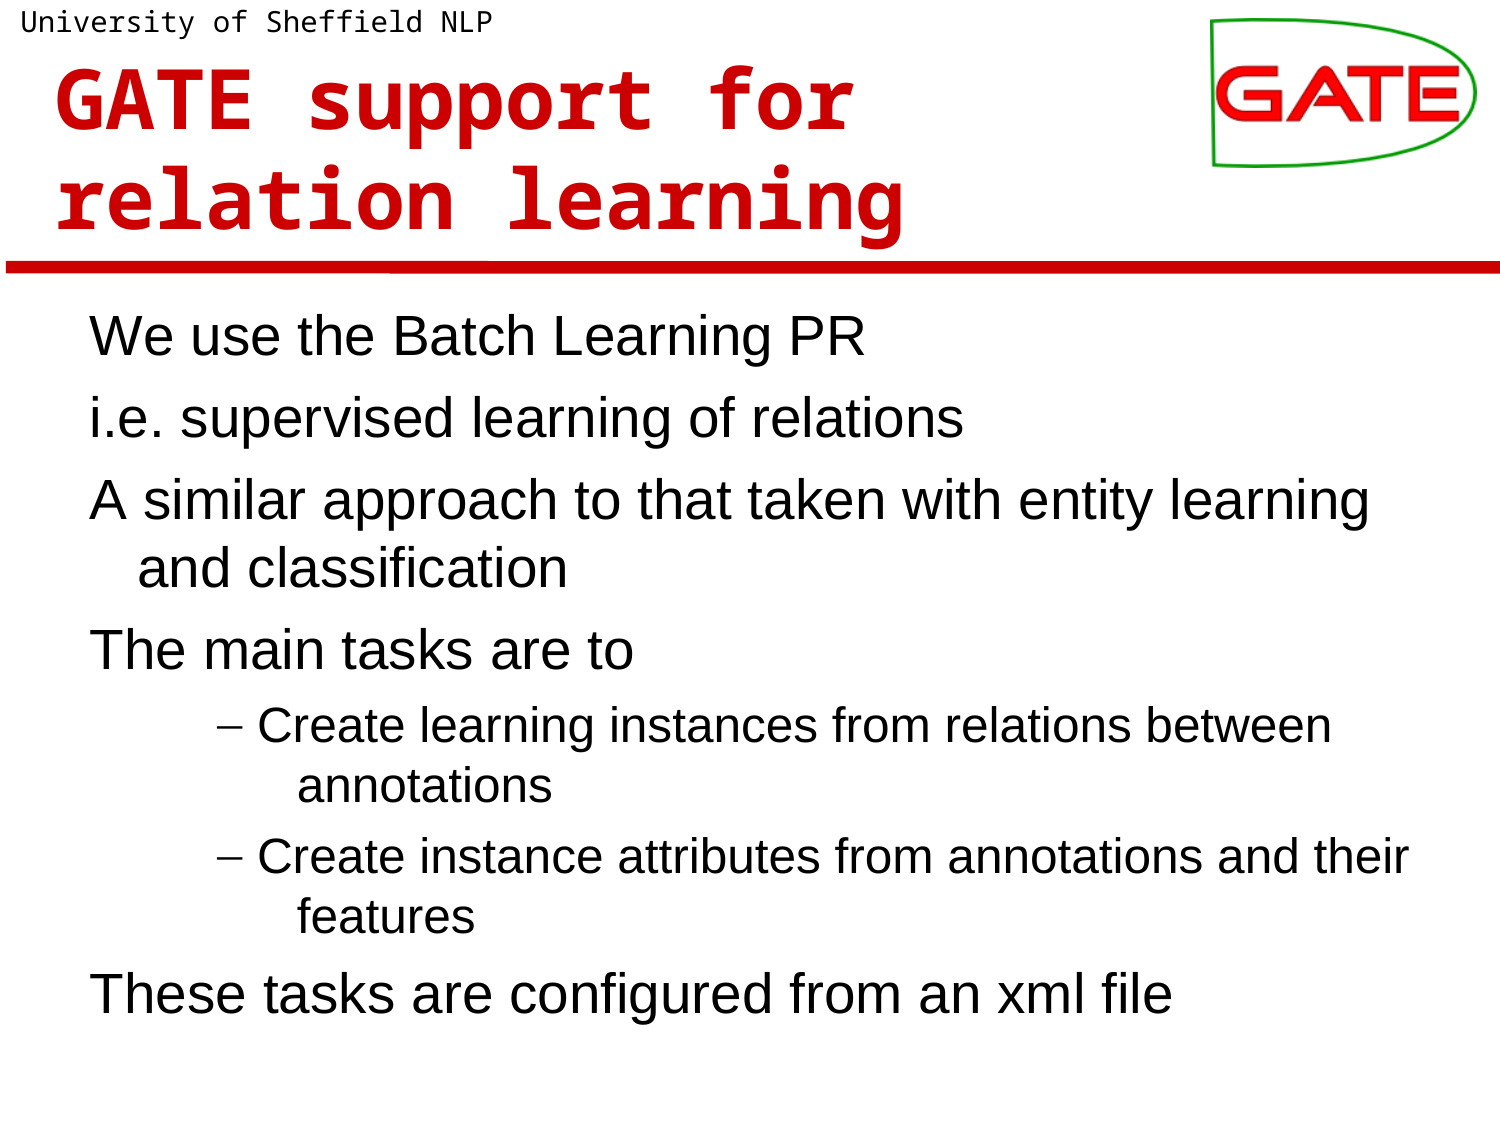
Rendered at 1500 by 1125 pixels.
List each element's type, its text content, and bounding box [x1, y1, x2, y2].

picture [1210, 18, 1477, 168]
list We use the Batch Learning PR i.e. supervised learning of relations A similar approach to that taken with entity learning and classification The main tasks are to Create learning instances from relations between annotations Create instance attributes from annotations and their features These tasks are configured from an xml file [74, 290, 1425, 1034]
title GATE support for relation learning [41, 37, 1391, 254]
